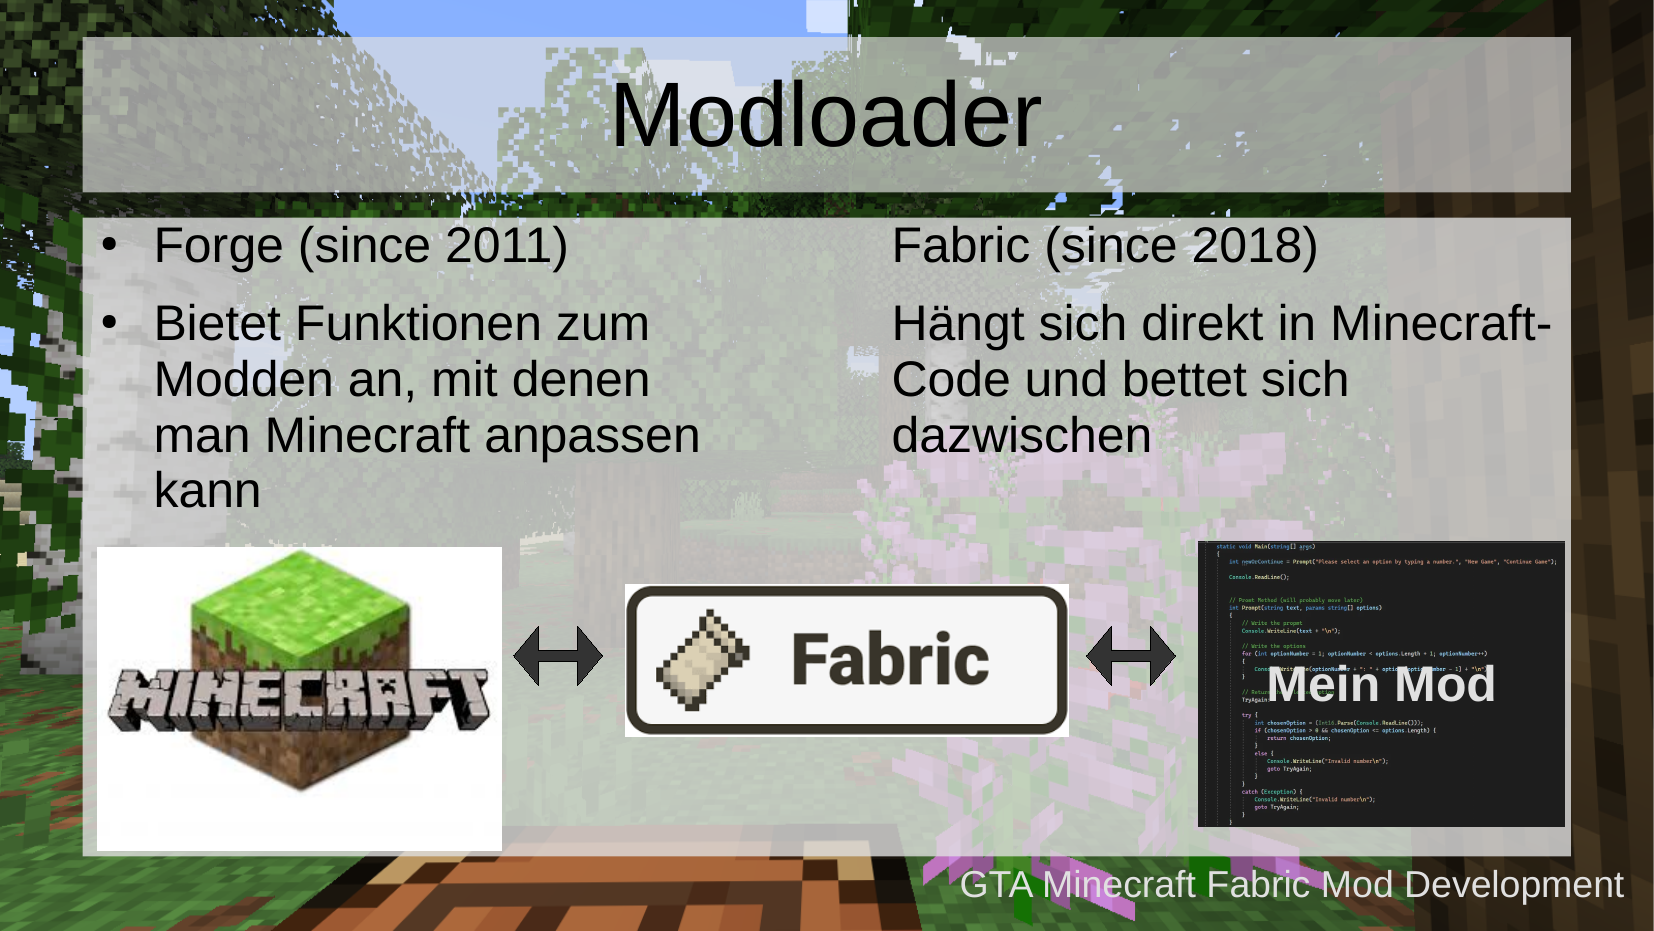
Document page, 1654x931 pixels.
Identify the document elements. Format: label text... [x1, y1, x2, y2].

picture [0, 0, 1654, 931]
text_box [513, 626, 603, 686]
text_box [1086, 626, 1176, 686]
list Forge (since 2011) Fabric (since 2018) Bietet Funktionen zum Hängt sich direkt in Minecraft- Modden an, mit denen Code und bettet sich man Minecraft anpassen dazwischen kann [82, 217, 1571, 857]
title Modloader [82, 37, 1571, 193]
